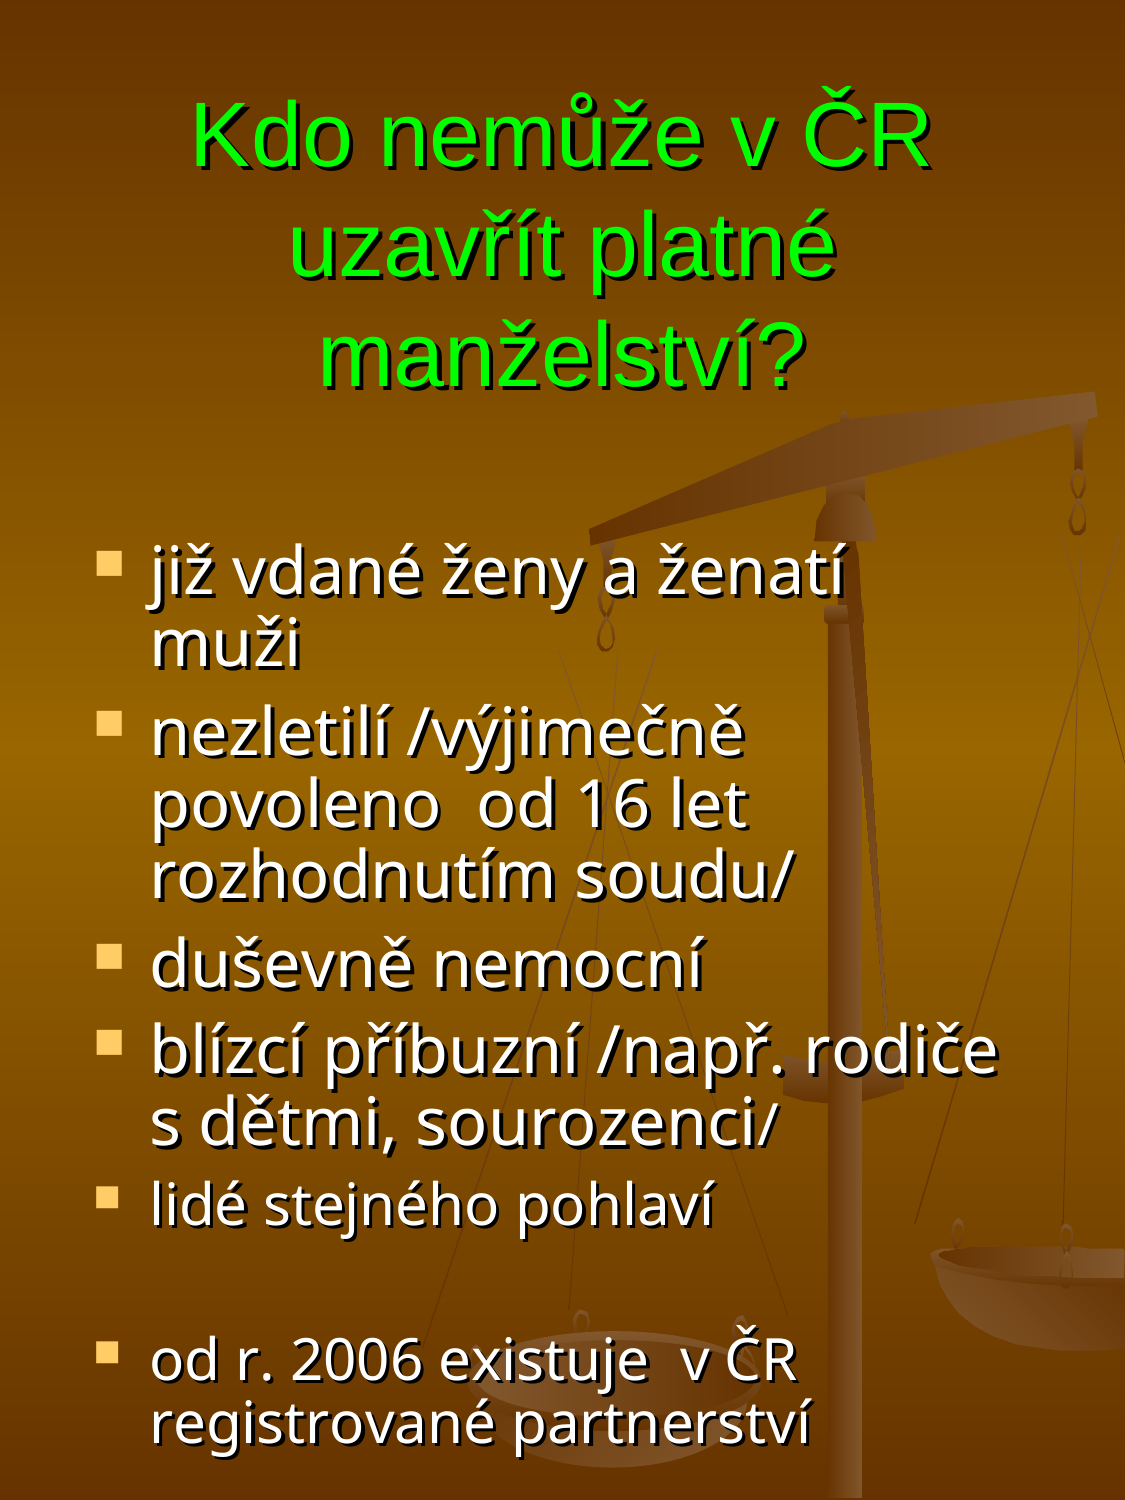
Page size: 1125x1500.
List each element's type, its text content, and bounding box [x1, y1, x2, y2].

title Kdo nemůže v ČR uzavřít platné manželství? [56, 60, 1069, 420]
list již vdané ženy a ženatí muži nezletilí /výjimečně povoleno od 16 let rozhodnutím soudu/ duševně nemocní blízcí příbuzní /např. rodiče s dětmi, sourozenci/ lidé stejného pohlaví od r. 2006 existuje v ČR registrované partnerství [78, 442, 1024, 1500]
